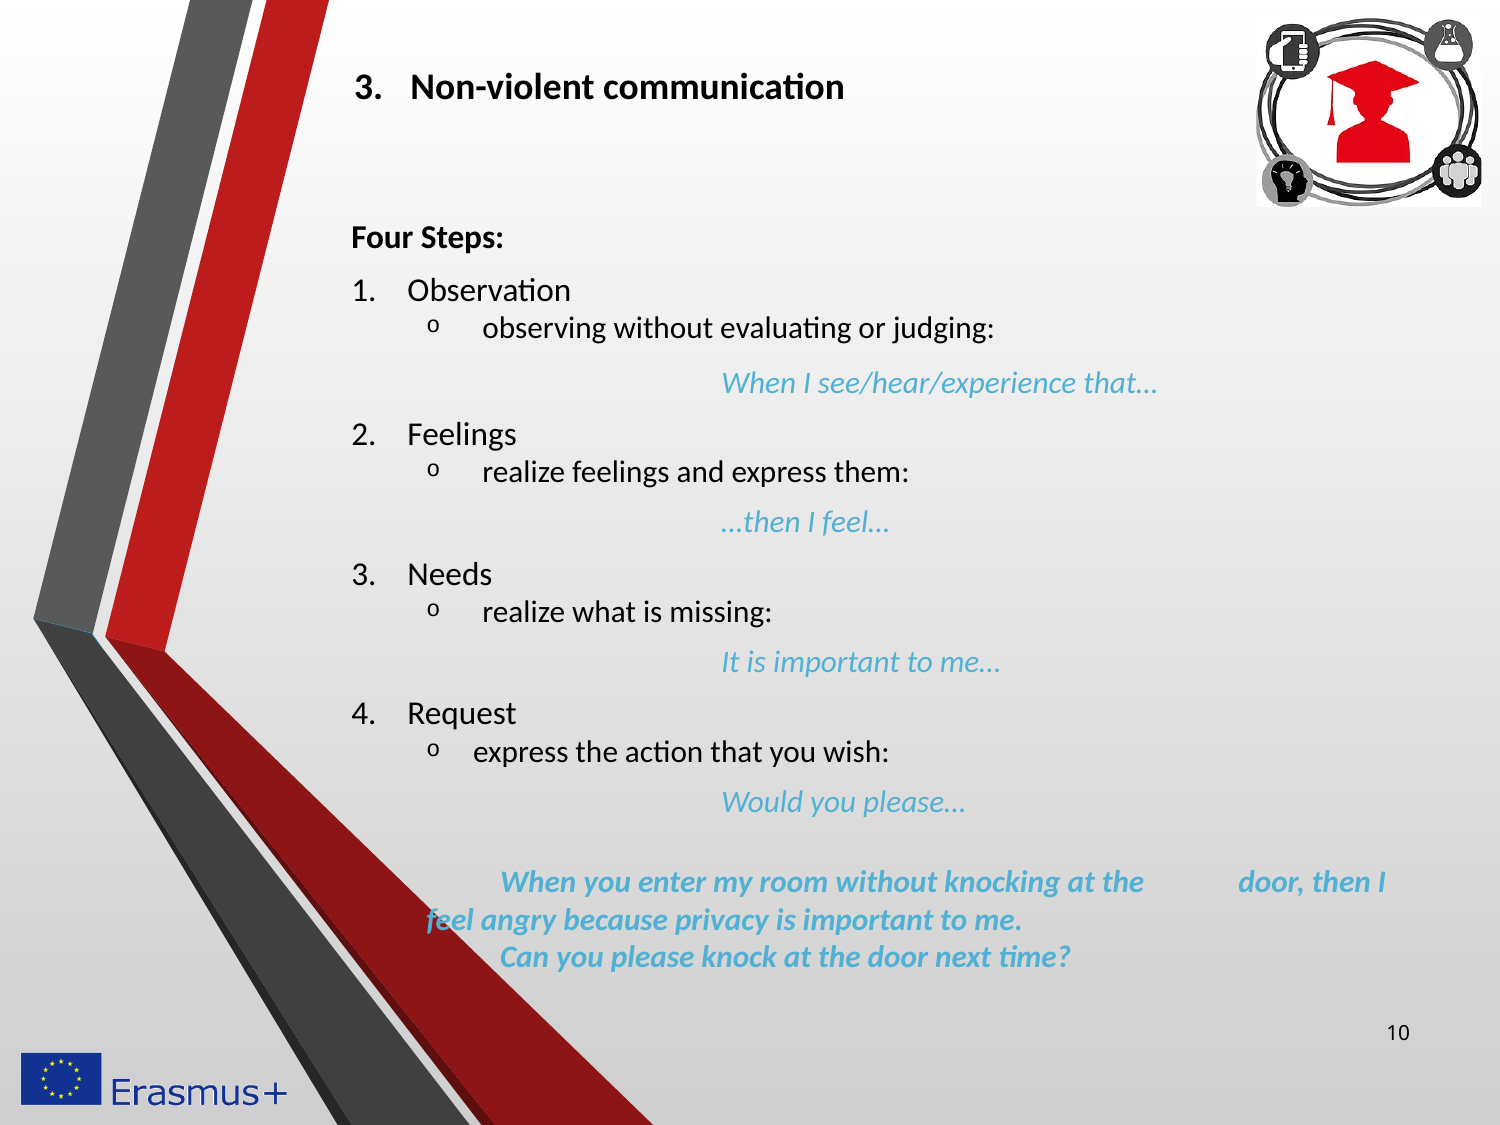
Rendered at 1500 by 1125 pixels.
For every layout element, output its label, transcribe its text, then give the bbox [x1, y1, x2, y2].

picture [1256, 18, 1482, 207]
slide_number <numer> [1357, 1003, 1425, 1064]
chart [1257, 19, 1483, 209]
text_box Four Steps: Observation observing without evaluating or judging: When I see/hear/experience that… Feelings realize feelings and express them: …then I feel… Needs realize what is missing: It is important to me… Request express the action that you wish: Would you please… When you enter my room without knocking at the door, then I feel angry because privacy is important to me. Can you please knock at the door next time? [336, 208, 1412, 982]
text_box Non-violent communication [339, 54, 1249, 115]
picture [5, 1037, 302, 1120]
